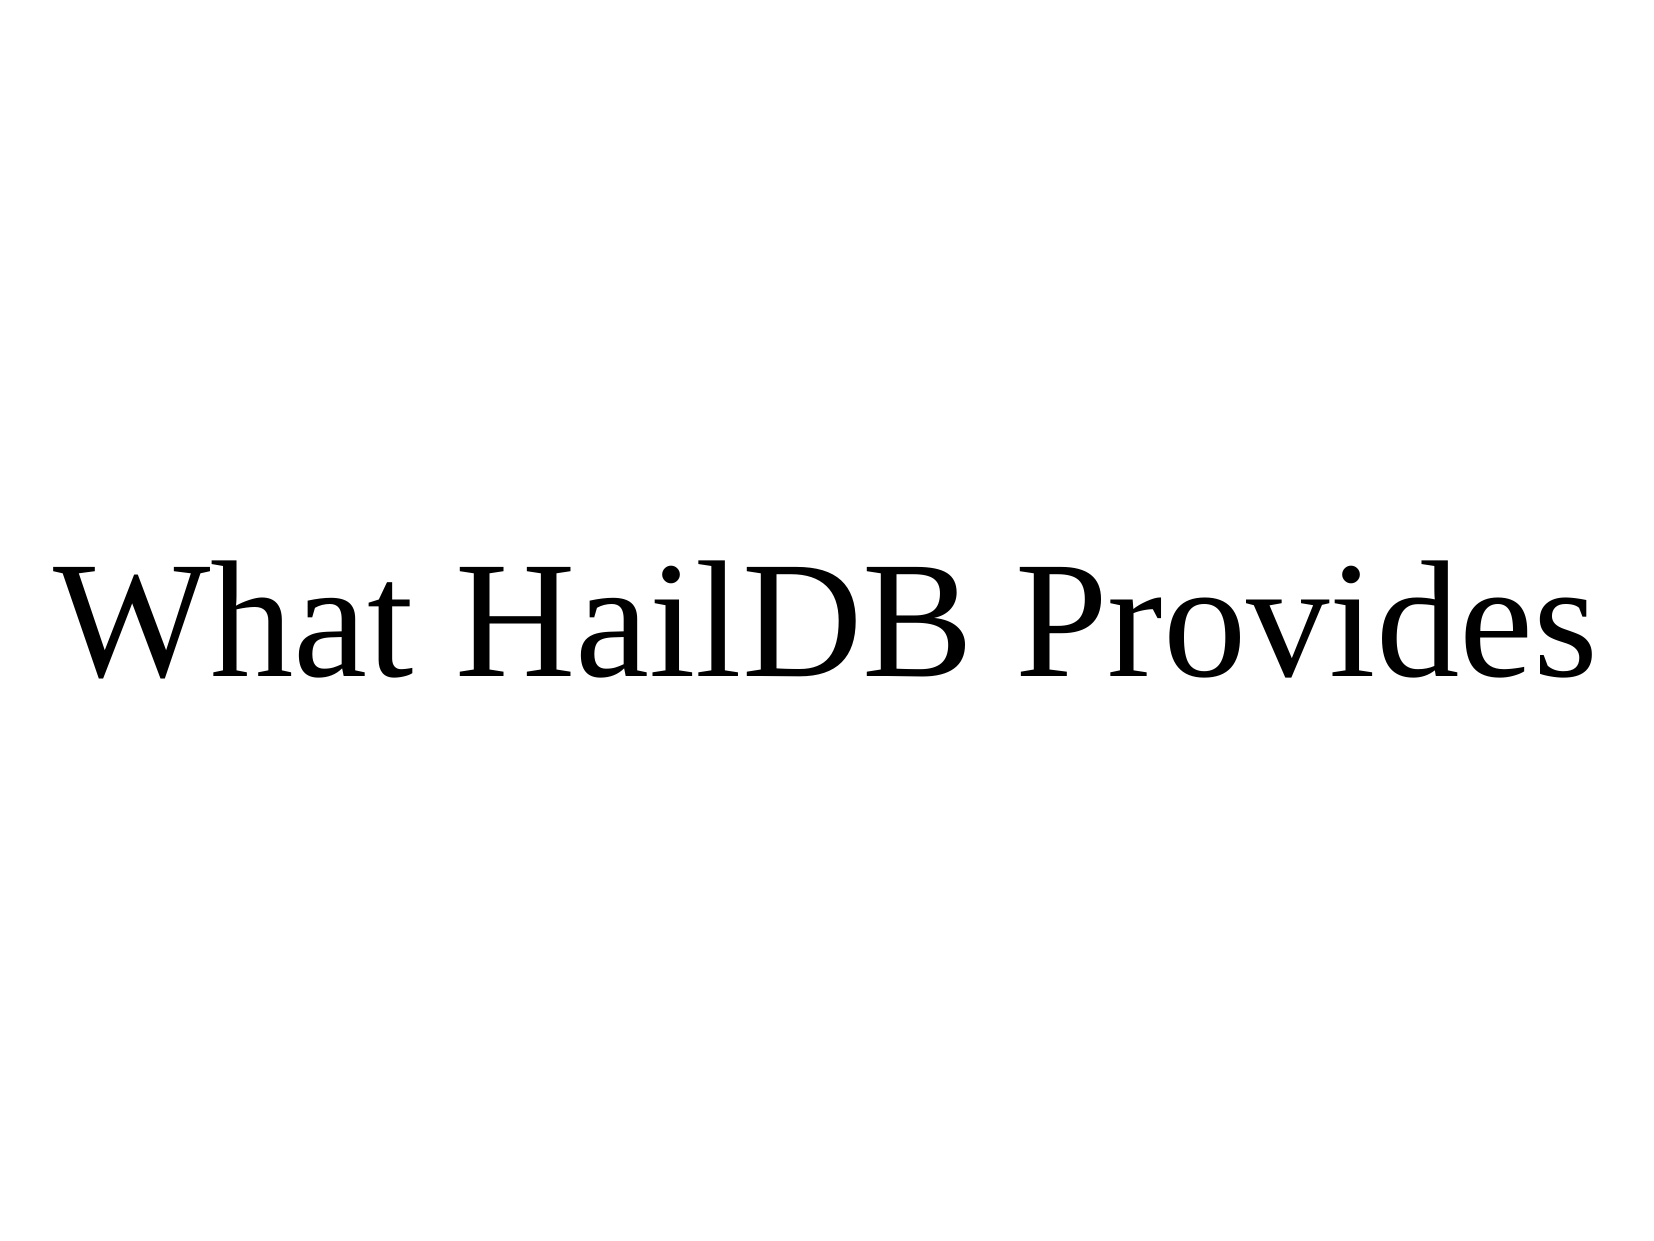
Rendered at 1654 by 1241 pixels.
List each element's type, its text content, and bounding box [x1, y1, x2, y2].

title What HailDB Provides [0, 516, 1654, 724]
